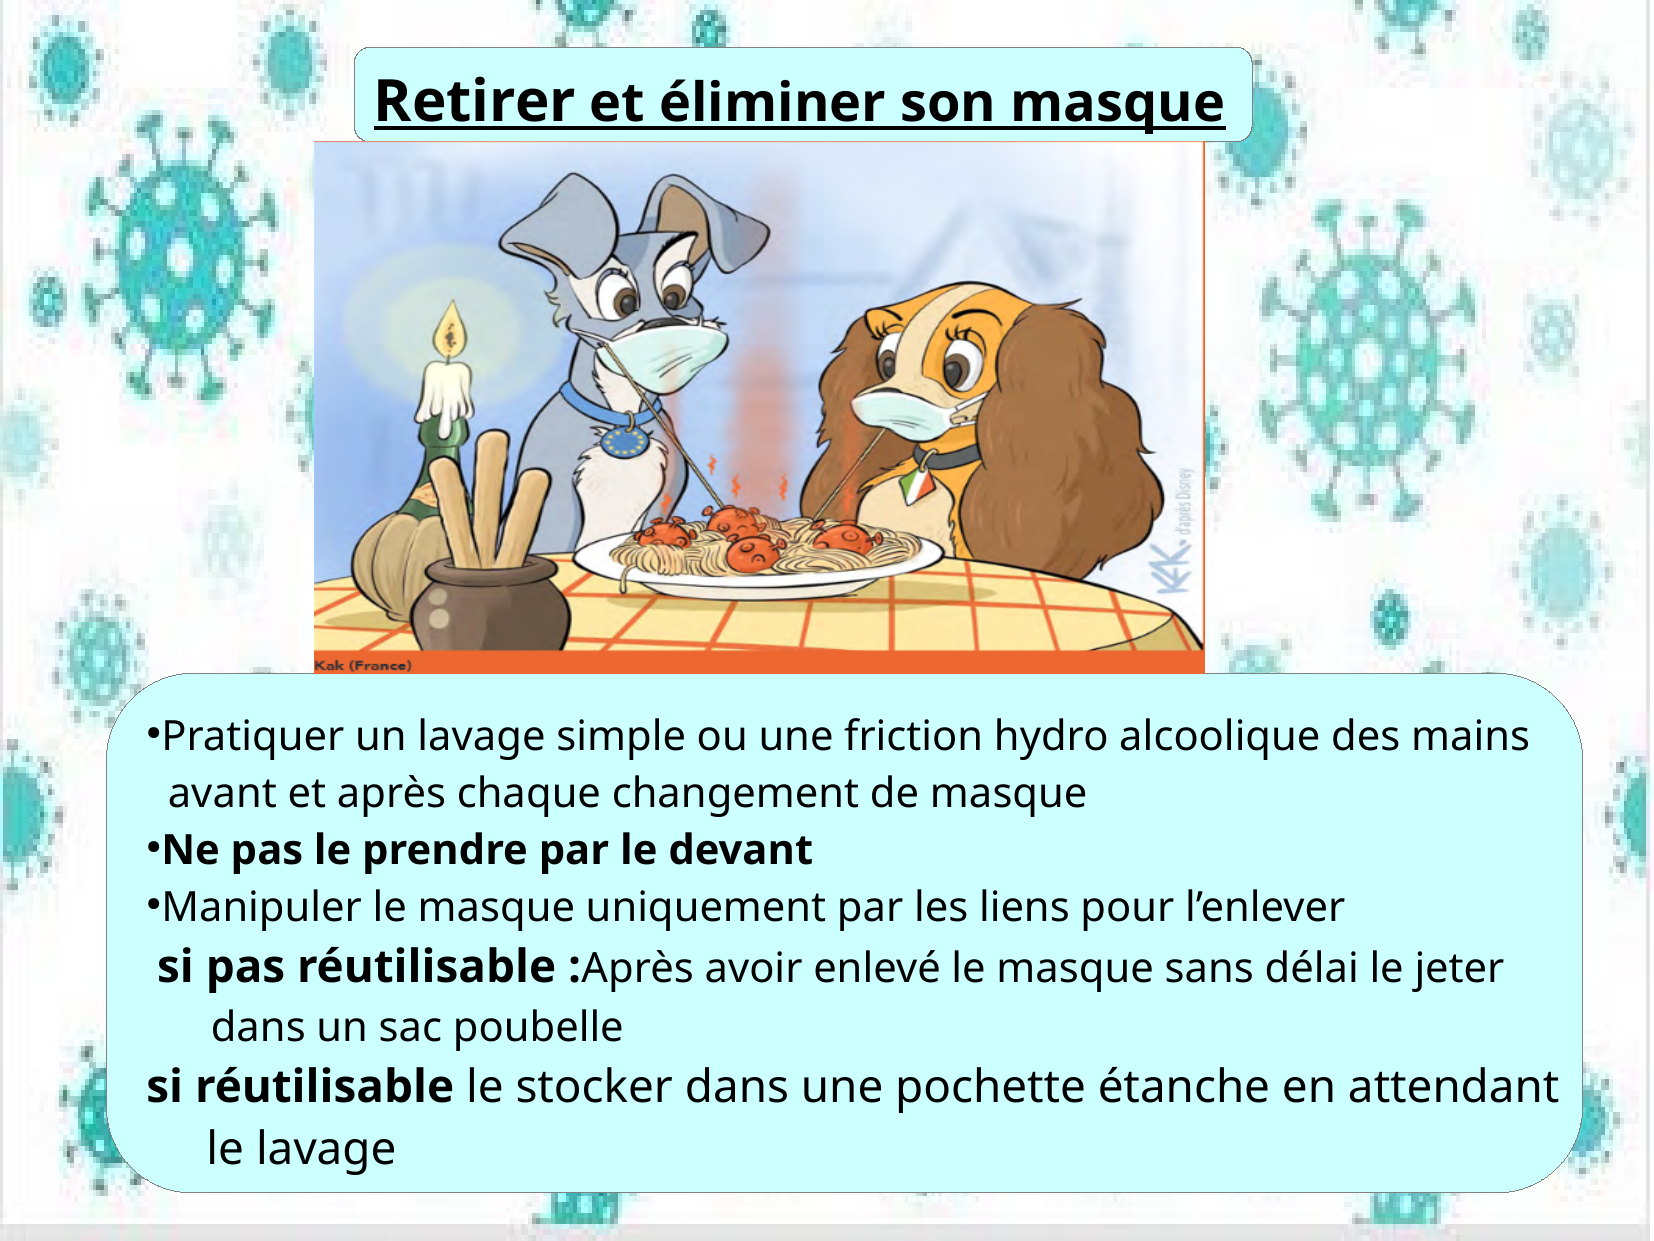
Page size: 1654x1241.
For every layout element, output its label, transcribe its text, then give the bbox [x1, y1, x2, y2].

picture [314, 141, 1205, 674]
text_box Retirer et éliminer son masque [354, 47, 1253, 142]
text_box Pratiquer un lavage simple ou une friction hydro alcoolique des mains avant et après chaque changement de masque Ne pas le prendre par le devant Manipuler le masque uniquement par les liens pour l’enlever si pas réutilisable :Après avoir enlevé le masque sans délai le jeter dans un sac poubelle si réutilisable le stocker dans une pochette étanche en attendant le lavage [106, 673, 1583, 1193]
